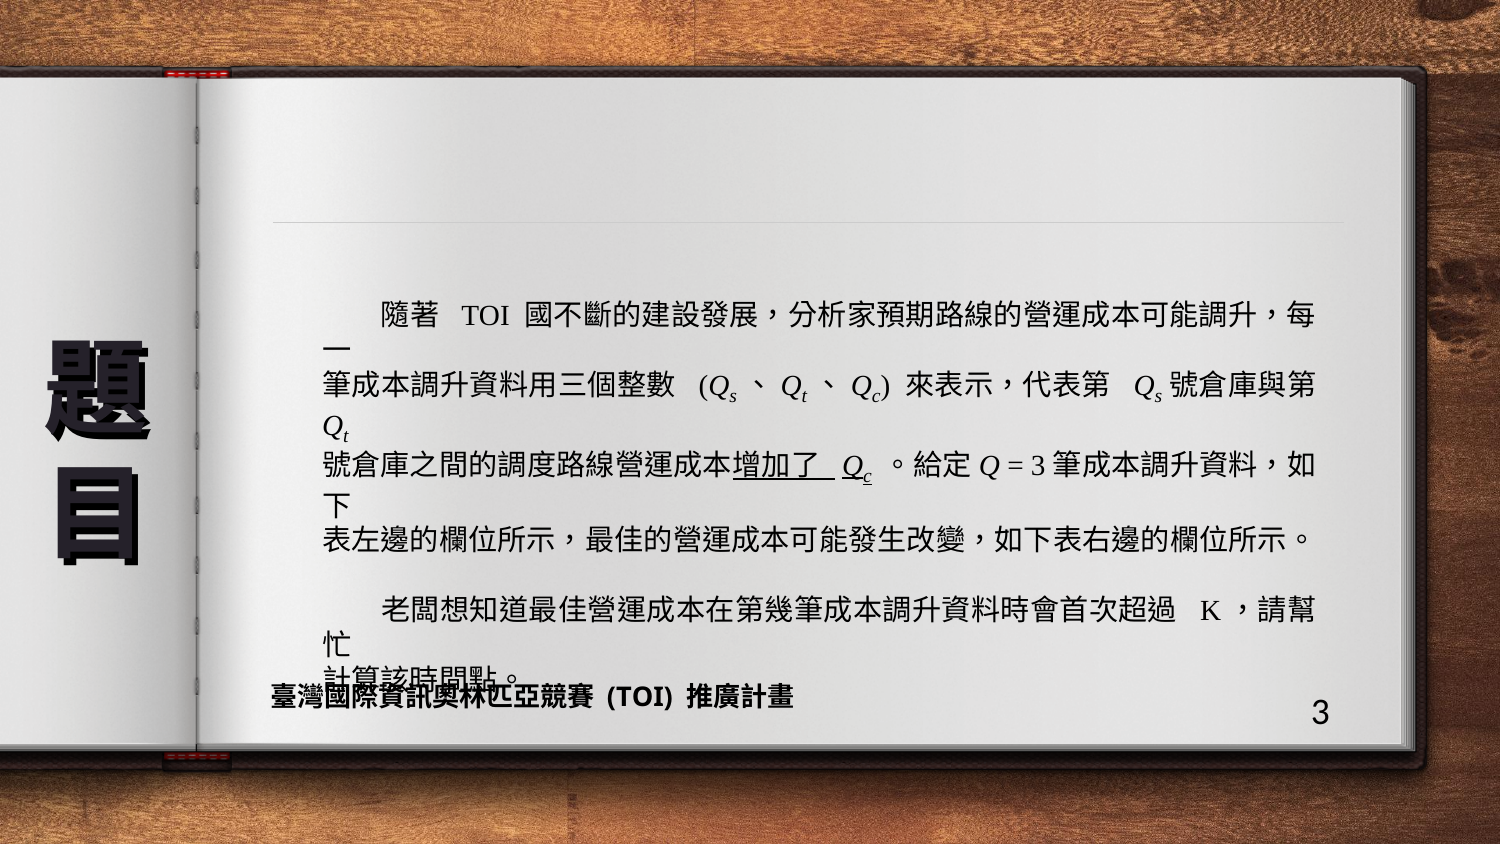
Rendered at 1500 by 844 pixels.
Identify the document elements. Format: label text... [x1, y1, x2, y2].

text_box 隨著 TOI 國不斷的建設發展，分析家預期路線的營運成本可能調升，每一 筆成本調升資料用三個整數 (Qs、Qt、Qc) 來表示，代表第 Qs號倉庫與第 Qt 號倉庫之間的調度路線營運成本增加了 Qc 。給定Q = 3筆成本調升資料，如下 表左邊的欄位所示，最佳的營運成本可能發生改變，如下表右邊的欄位所示。 老闆想知道最佳營運成本在第幾筆成本調升資料時會首次超過 K，請幫忙 計算該時間點。 [307, 289, 1341, 704]
text_box [1295, 672, 1386, 737]
title 題 目 [28, 306, 210, 552]
